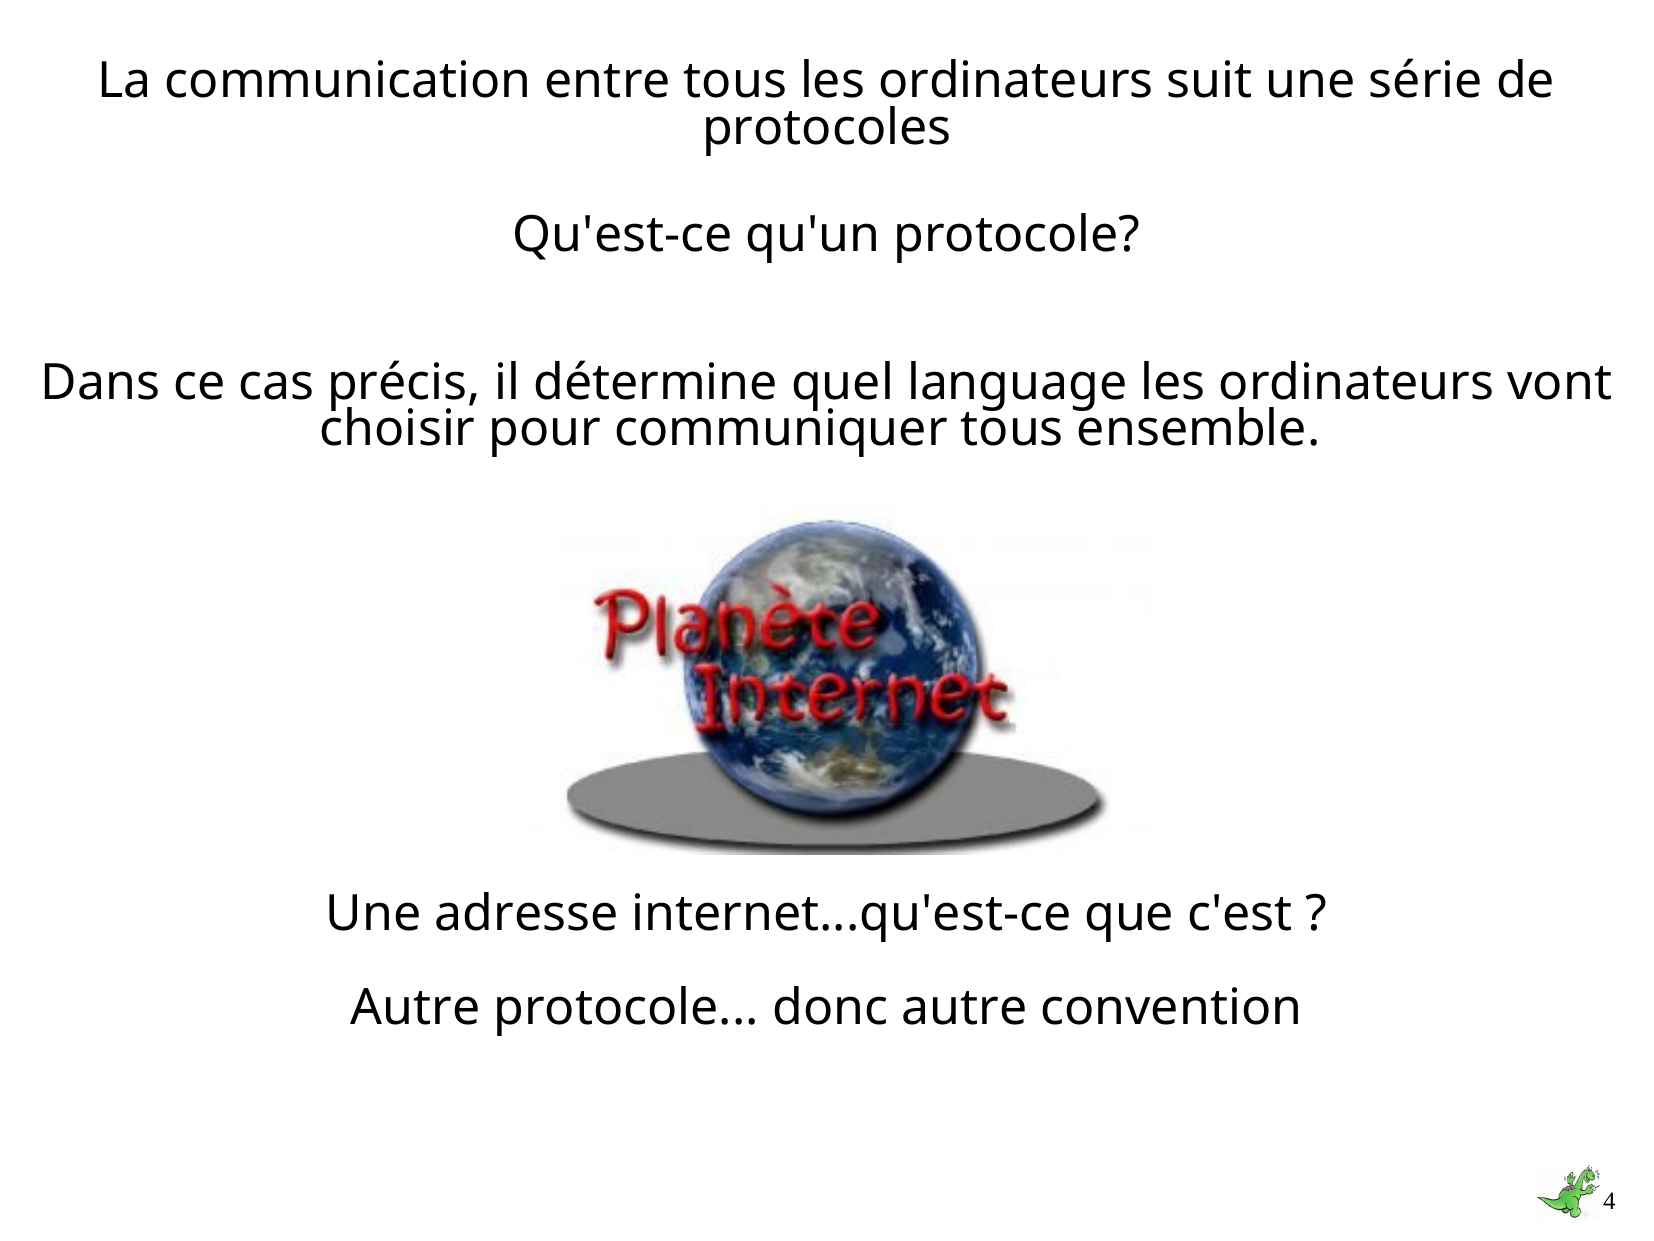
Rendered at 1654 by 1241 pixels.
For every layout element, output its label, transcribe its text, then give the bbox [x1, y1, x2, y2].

text_box Une adresse internet...qu'est-ce que c'est ? Autre protocole... donc autre convention [0, 885, 1654, 1065]
picture [1536, 1163, 1600, 1220]
text_box 4 [1603, 1186, 1632, 1216]
picture [526, 502, 1152, 855]
text_box Qu'est-ce qu'un protocole? [0, 206, 1654, 292]
text_box Dans ce cas précis, il détermine quel language les ordinateurs vont choisir pour communiquer tous ensemble. [0, 354, 1654, 487]
text_box La communication entre tous les ordinateurs suit une série de protocoles [0, 53, 1654, 185]
